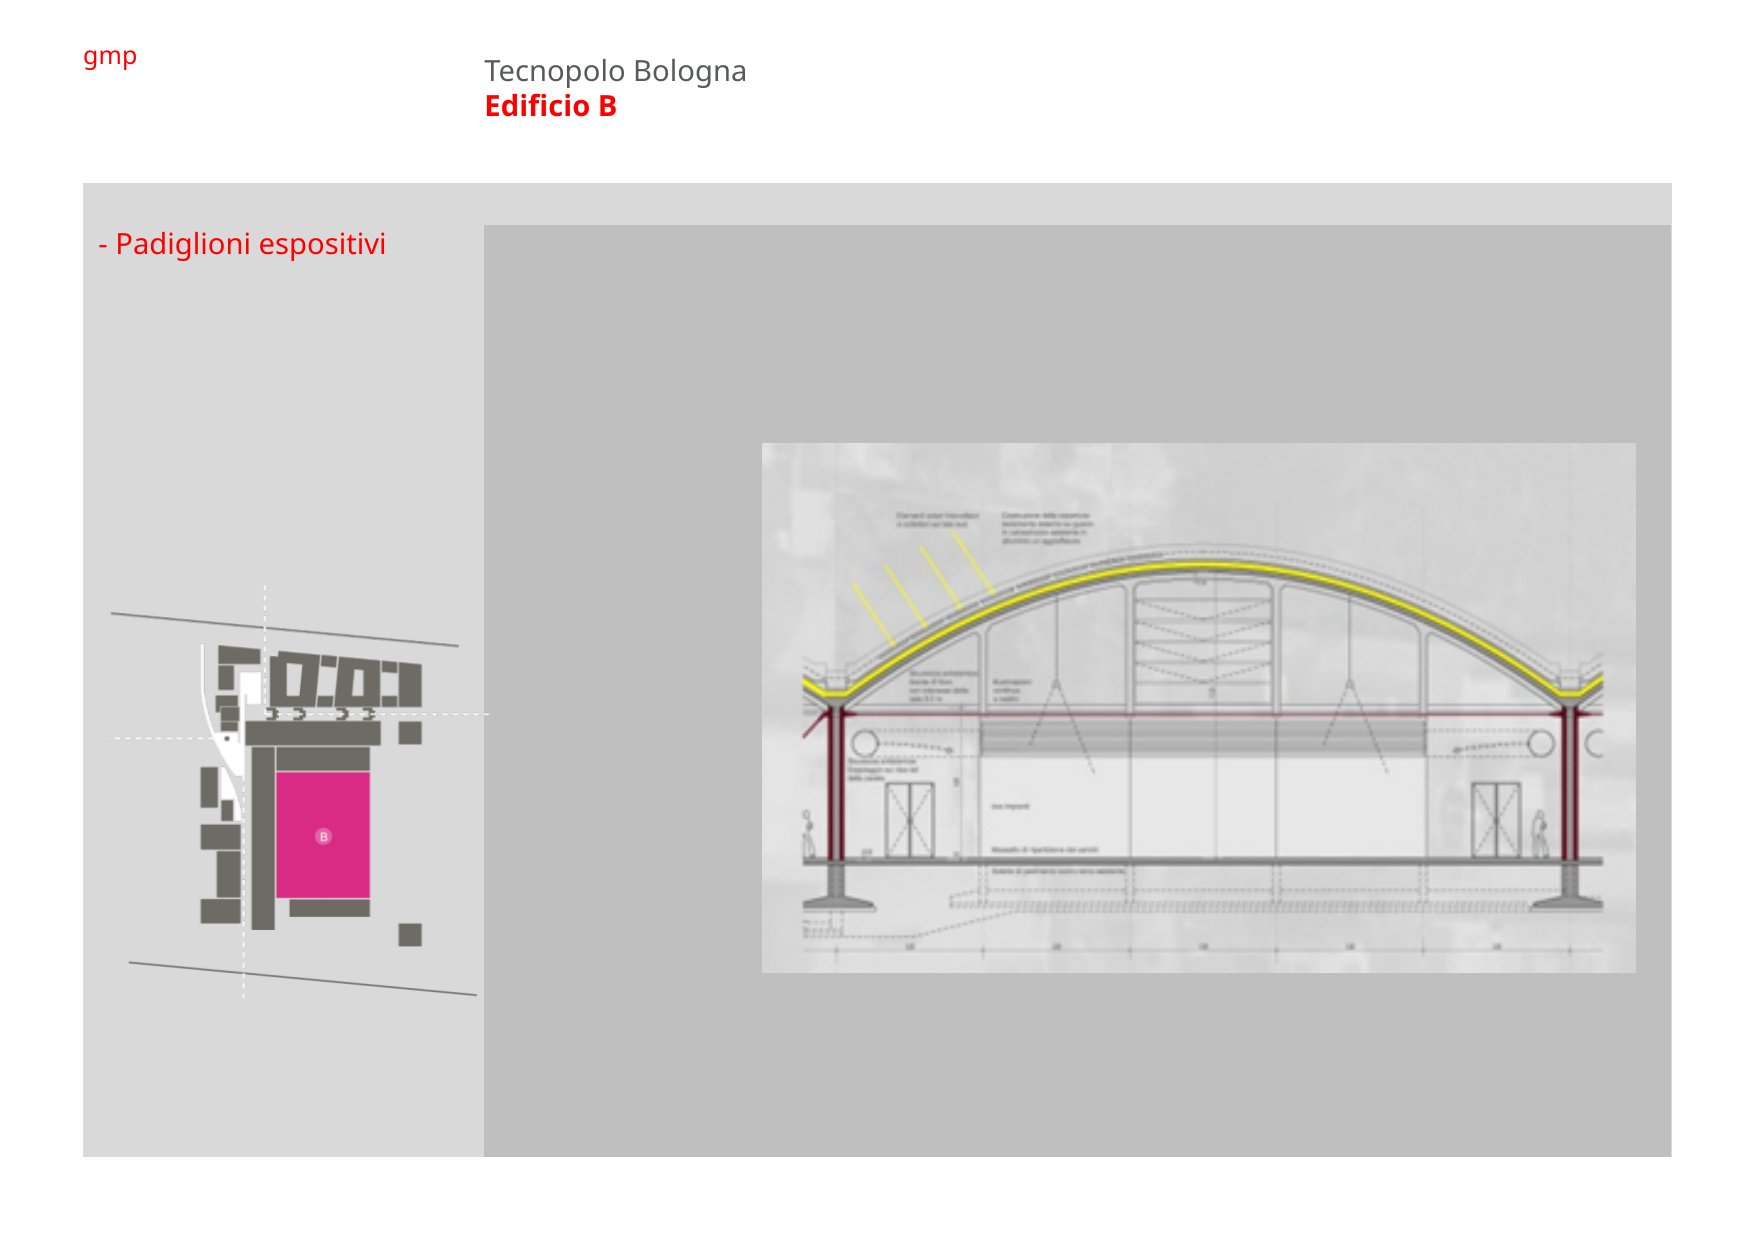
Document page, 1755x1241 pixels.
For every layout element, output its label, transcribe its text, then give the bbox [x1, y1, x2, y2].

text_box - Padiglioni espositivi [83, 183, 1672, 1157]
picture [109, 467, 491, 998]
list Edificio B [484, 95, 1625, 148]
picture [762, 443, 1636, 973]
text_box [484, 225, 1671, 1157]
